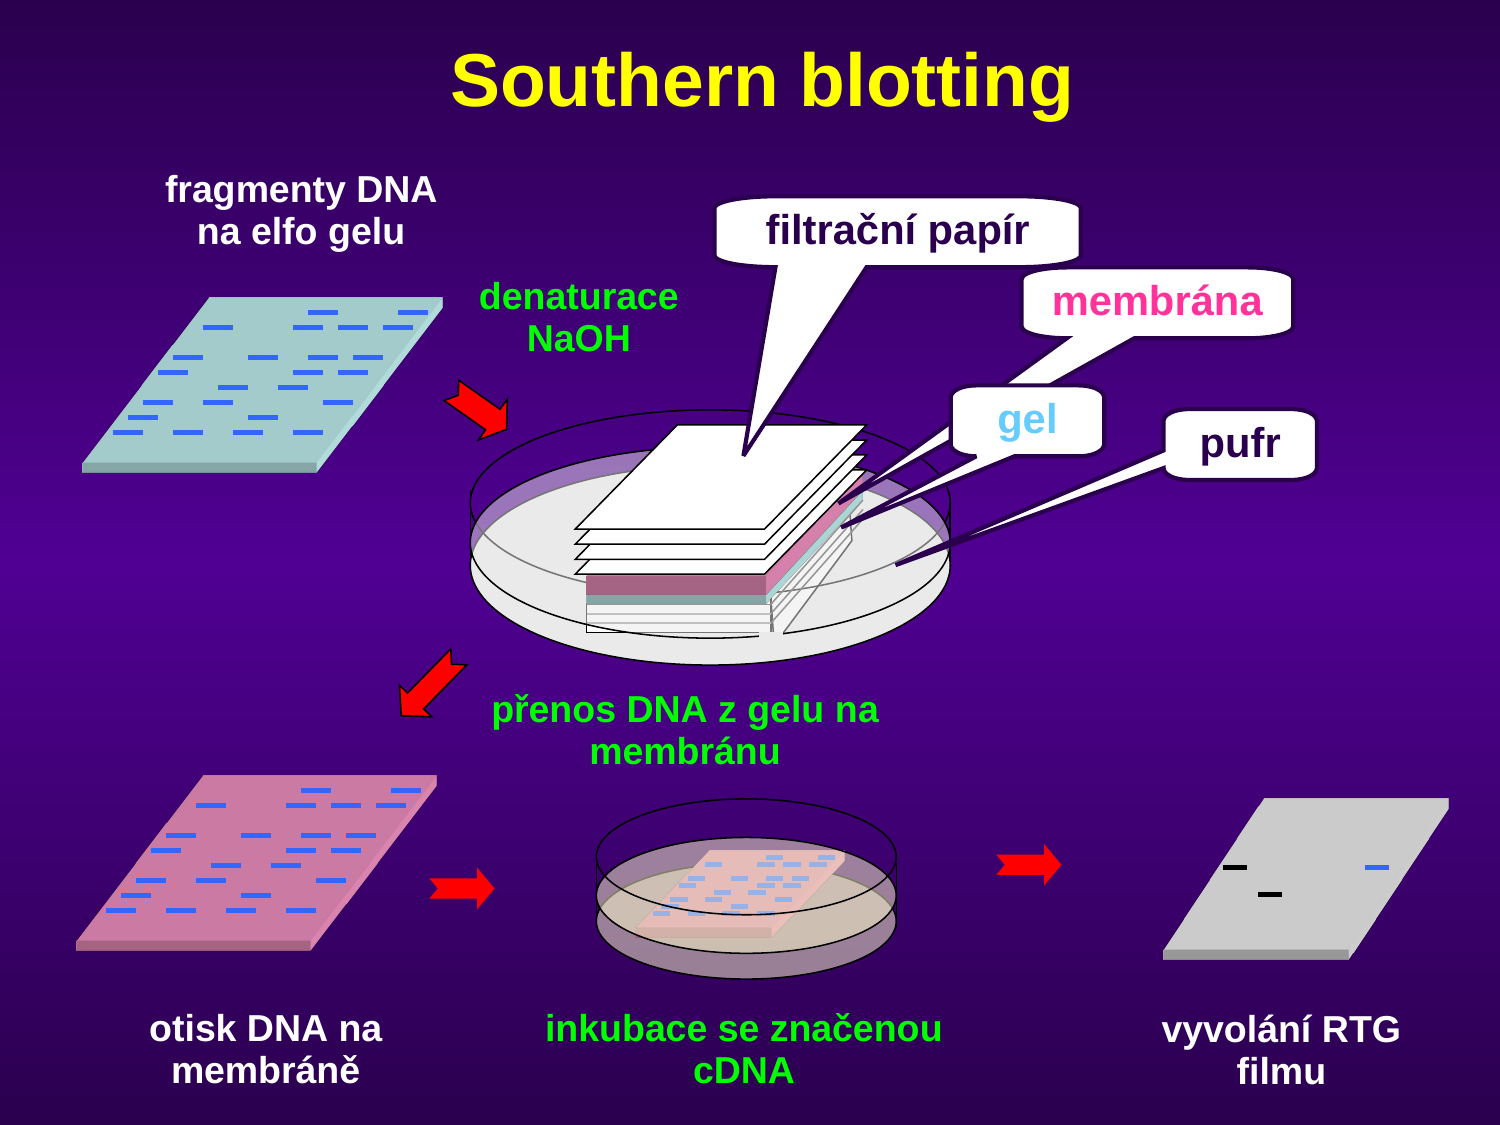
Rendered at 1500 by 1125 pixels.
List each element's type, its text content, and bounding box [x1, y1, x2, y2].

text_box gel [841, 385, 1105, 528]
text_box vyvolání RTG filmu [1104, 1000, 1459, 1101]
text_box přenos DNA z gelu na membránu [466, 680, 904, 781]
text_box [605, 837, 887, 913]
text_box membrána [1002, 267, 1294, 385]
text_box [444, 380, 508, 441]
text_box [842, 477, 911, 526]
text_box otisk DNA na membráně [88, 999, 443, 1100]
text_box fragmenty DNA na elfo gelu [123, 160, 479, 261]
text_box [767, 560, 808, 604]
text_box [85, 297, 441, 462]
text_box [430, 869, 494, 908]
text_box membrána [838, 422, 950, 504]
text_box [78, 775, 435, 940]
text_box [596, 877, 896, 980]
text_box [399, 649, 467, 717]
text_box [997, 846, 1061, 884]
text_box [1166, 798, 1447, 949]
title Southern blotting [125, 24, 1401, 138]
text_box denaturace NaOH [454, 267, 703, 367]
text_box inkubace se značenou cDNA [525, 999, 963, 1100]
text_box [470, 424, 951, 666]
text_box pufr [895, 409, 1317, 566]
text_box filtrační papír [714, 196, 1081, 456]
